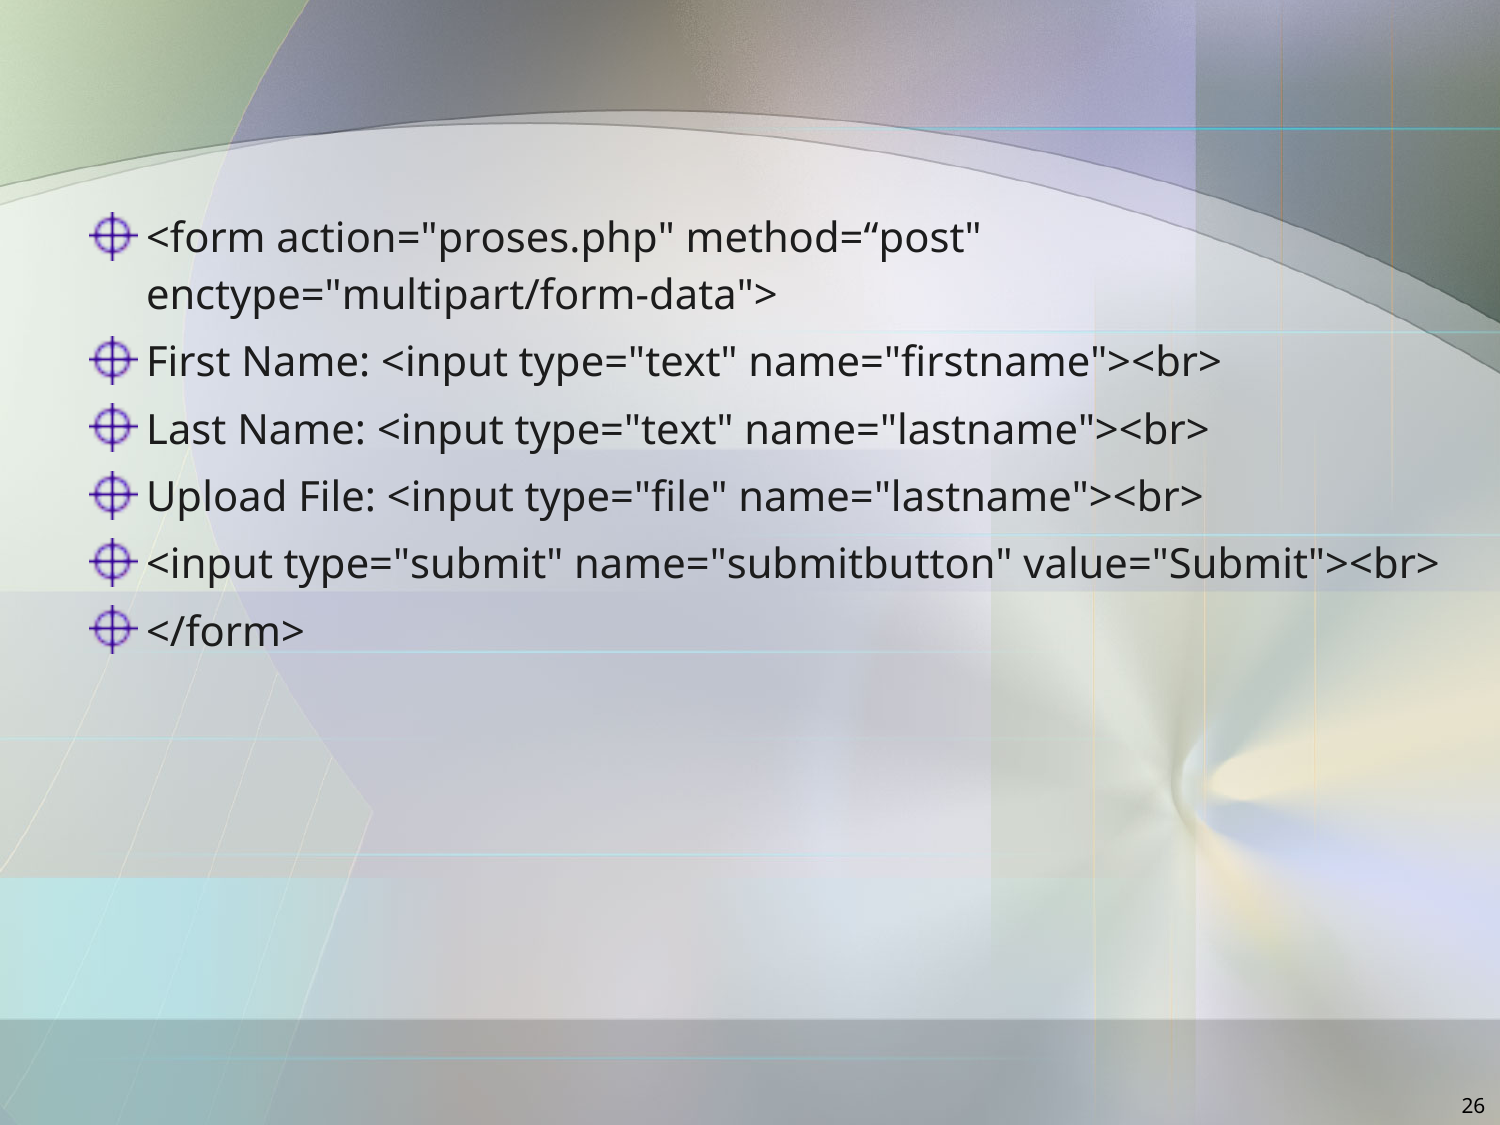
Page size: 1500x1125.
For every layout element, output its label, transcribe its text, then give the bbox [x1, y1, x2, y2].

picture [0, 0, 1500, 1125]
list <form action="proses.php" method=“post" enctype="multipart/form-data"> First Name: <input type="text" name="firstname"><br> Last Name: <input type="text" name="lastname"><br> Upload File: <input type="file" name="lastname"><br> <input type="submit" name="submitbutton" value="Submit"><br> </form> [75, 199, 1500, 1063]
